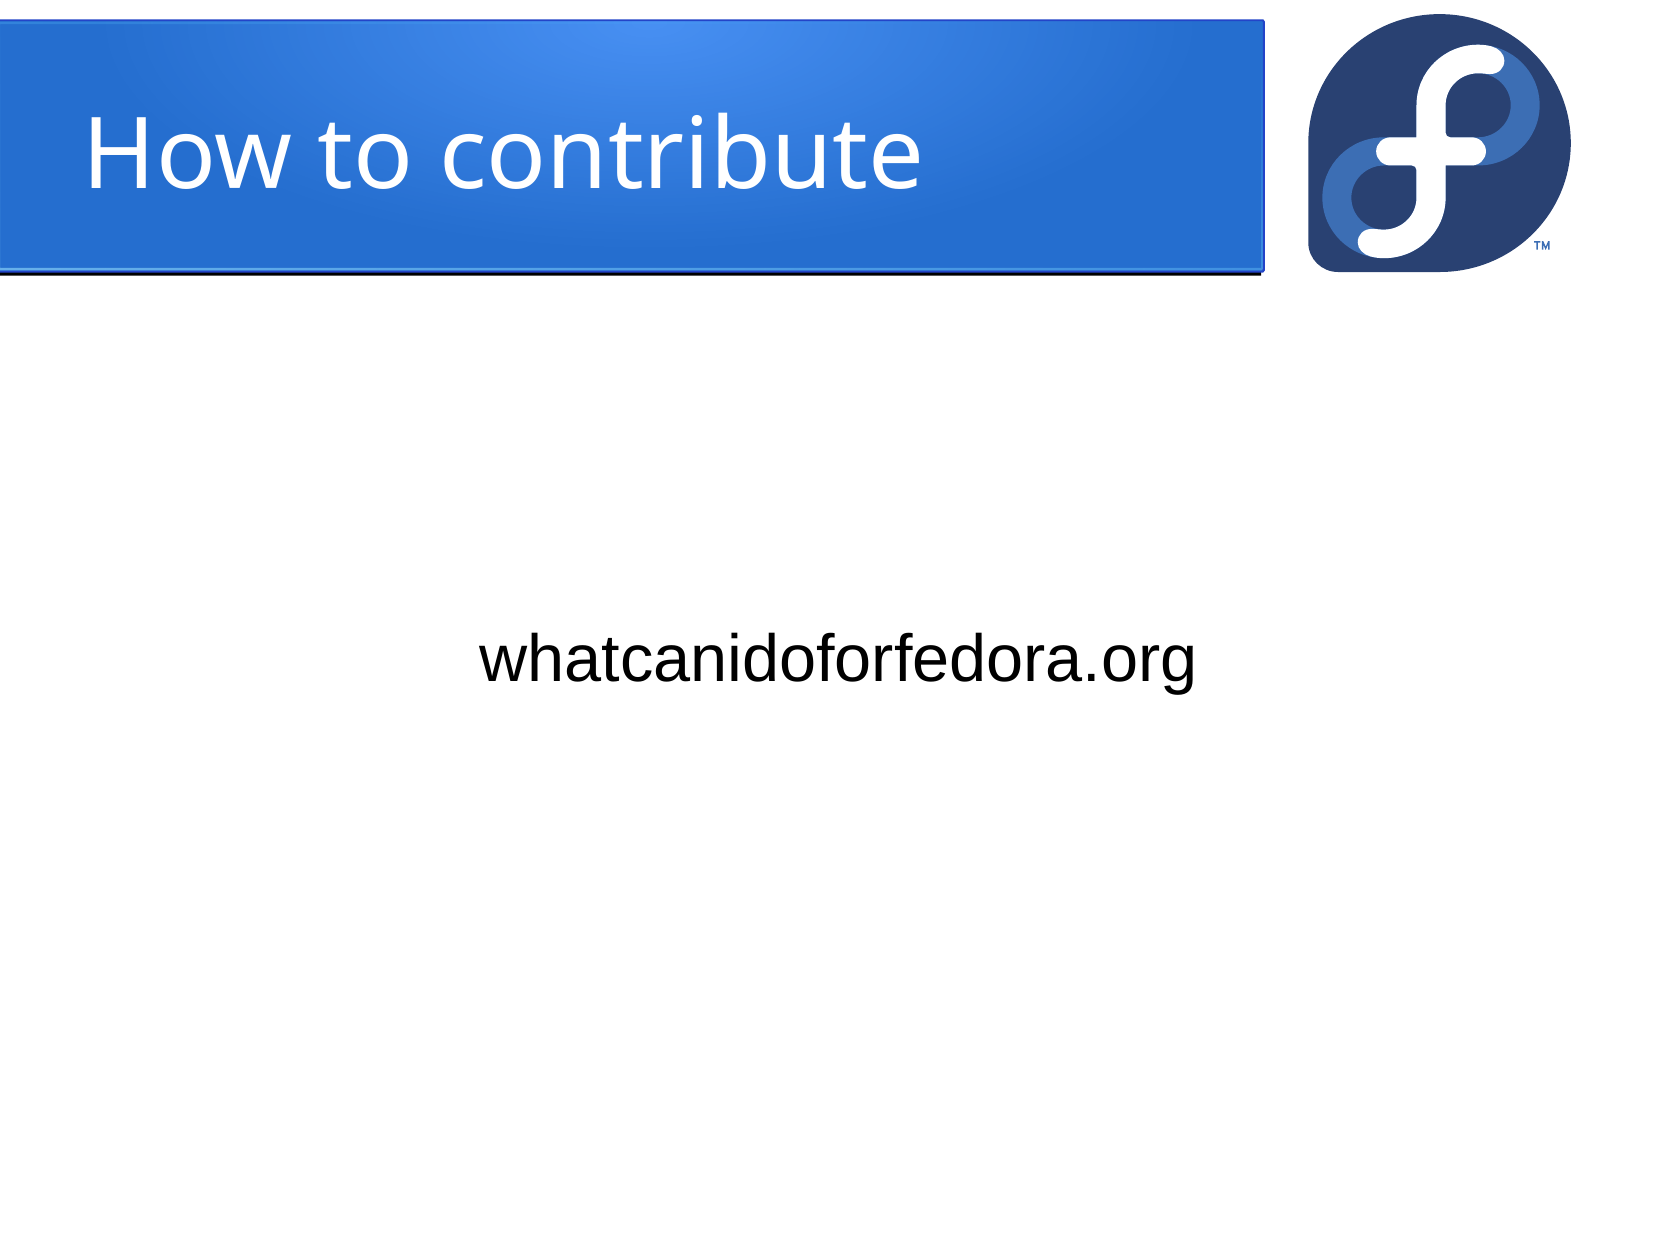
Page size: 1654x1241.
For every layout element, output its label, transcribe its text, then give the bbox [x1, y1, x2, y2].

subtitle whatcanidoforfedora.org [82, 299, 1571, 1019]
title How to contribute [82, 47, 1235, 252]
